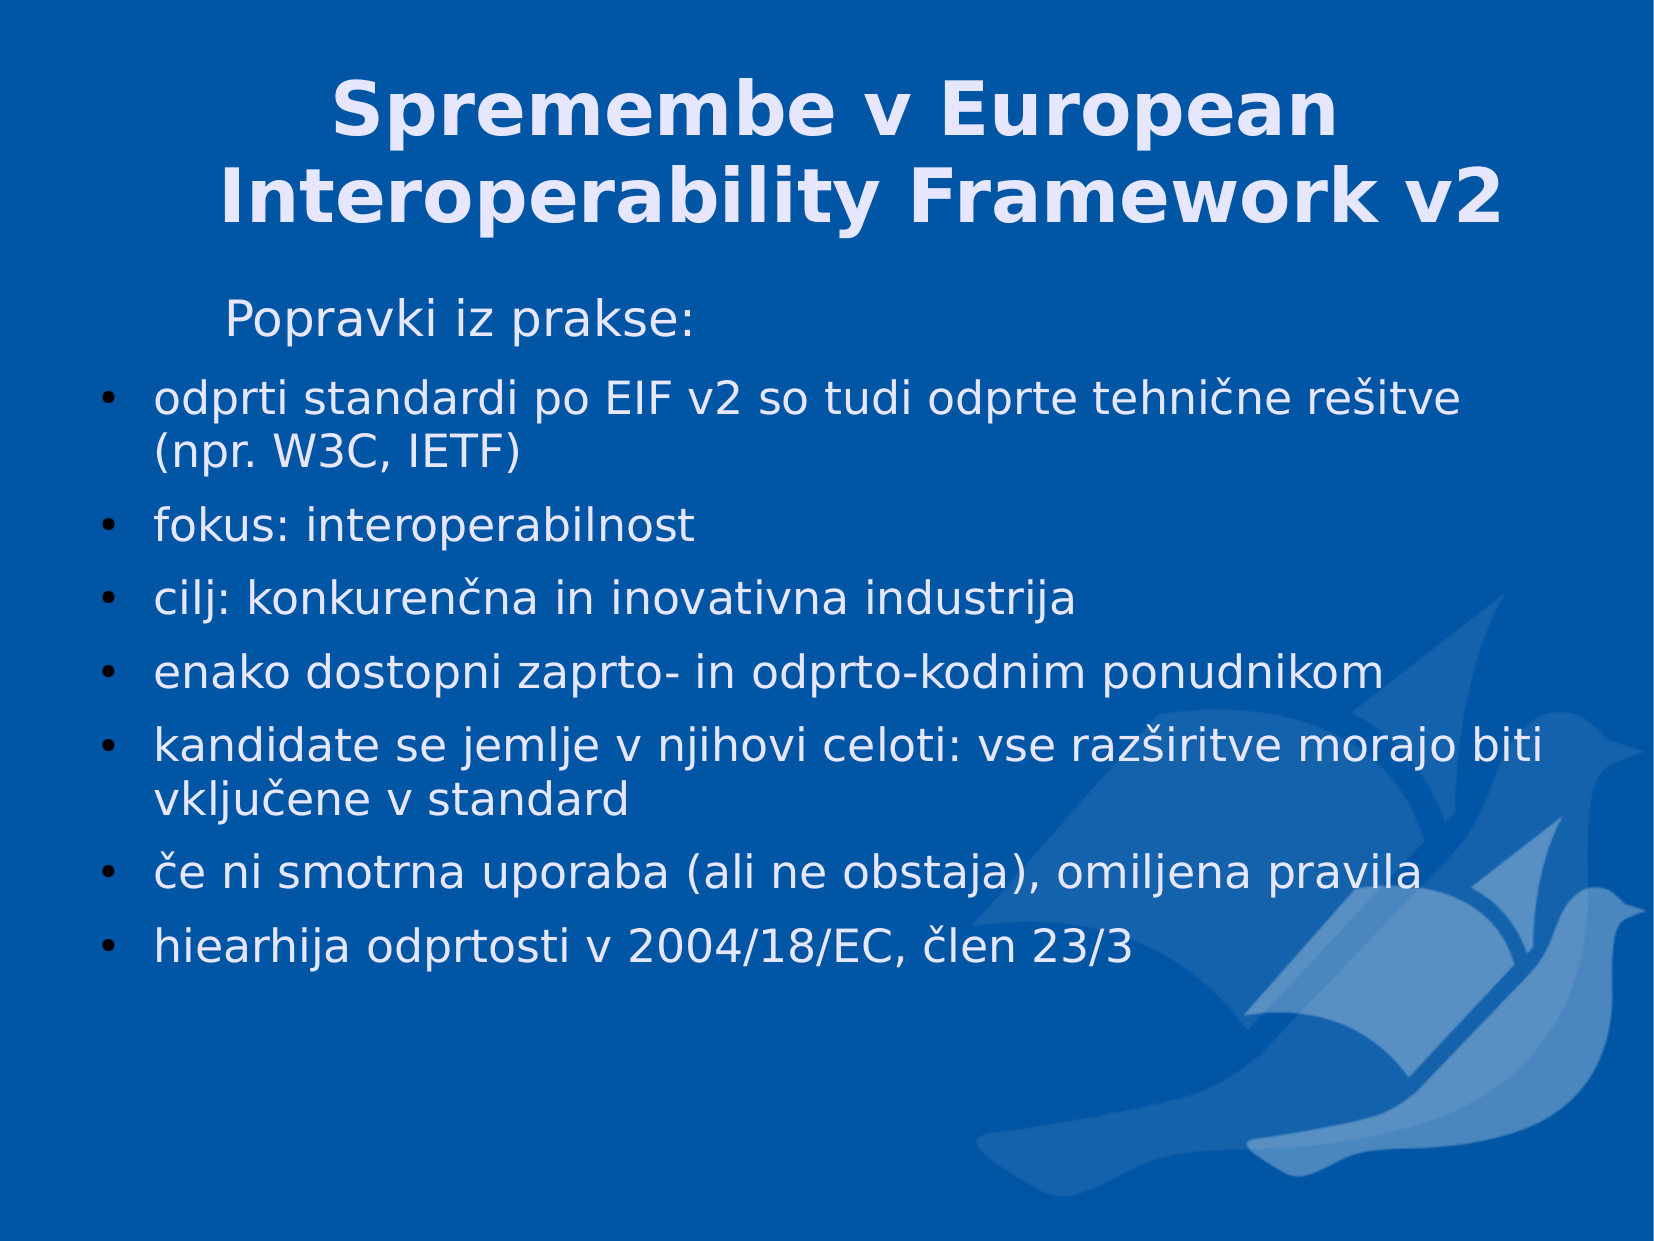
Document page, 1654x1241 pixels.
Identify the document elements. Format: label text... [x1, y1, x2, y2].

title Spremembe v European Interoperability Framework v2 [82, 49, 1571, 257]
list Popravki iz prakse: odprti standardi po EIF v2 so tudi odprte tehnične rešitve (npr. W3C, IETF) fokus: interoperabilnost cilj: konkurenčna in inovativna industrija enako dostopni zaprto- in odprto-kodnim ponudnikom kandidate se jemlje v njihovi celoti: vse razširitve morajo biti vključene v standard če ni smotrna uporaba (ali ne obstaja), omiljena pravila hiearhija odprtosti v 2004/18/EC, člen 23/3 [82, 290, 1571, 1109]
picture [0, 0, 1654, 1241]
